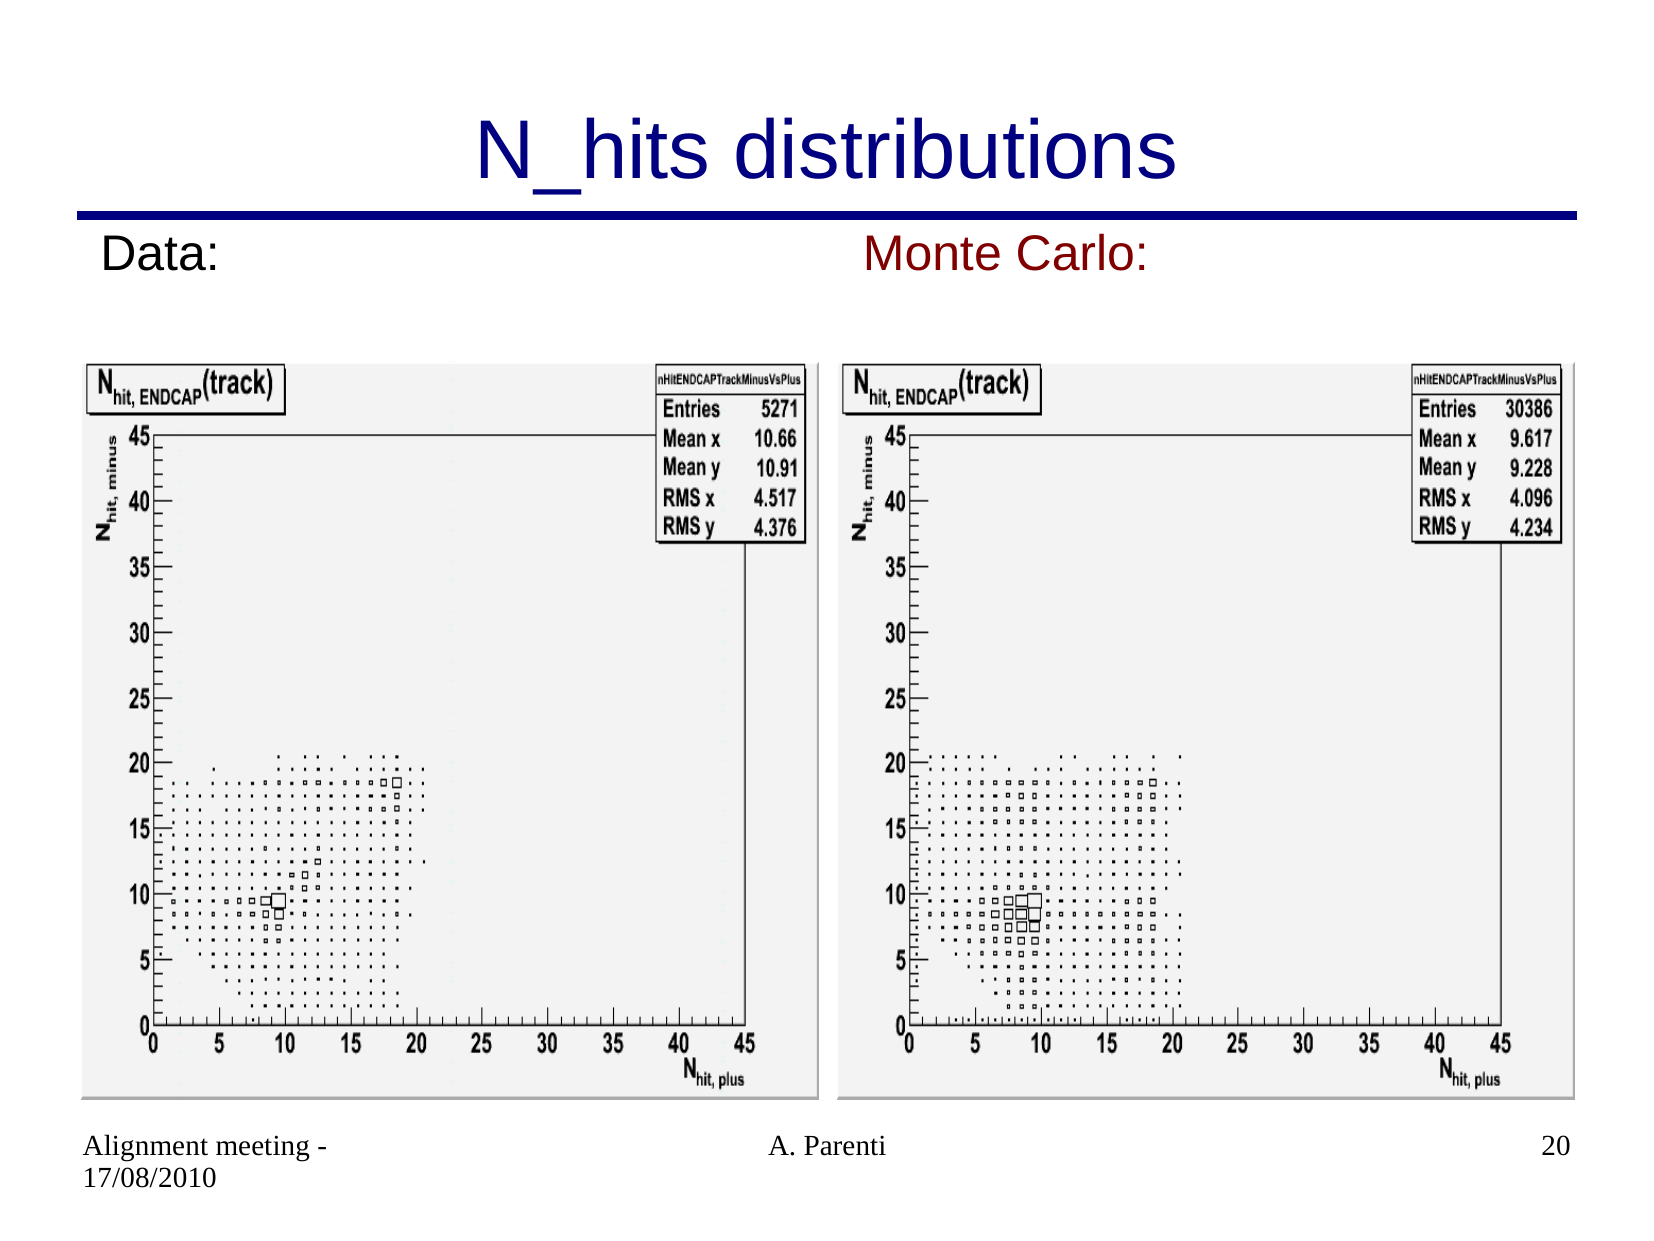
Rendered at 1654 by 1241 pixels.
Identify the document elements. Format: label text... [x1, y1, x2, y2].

list Data: [82, 225, 809, 361]
picture [80, 361, 819, 1100]
picture [836, 361, 1575, 1100]
list Data: [82, 1100, 809, 1109]
list Monte Carlo: [845, 225, 1572, 1094]
title N_hits distributions [82, 75, 1571, 226]
